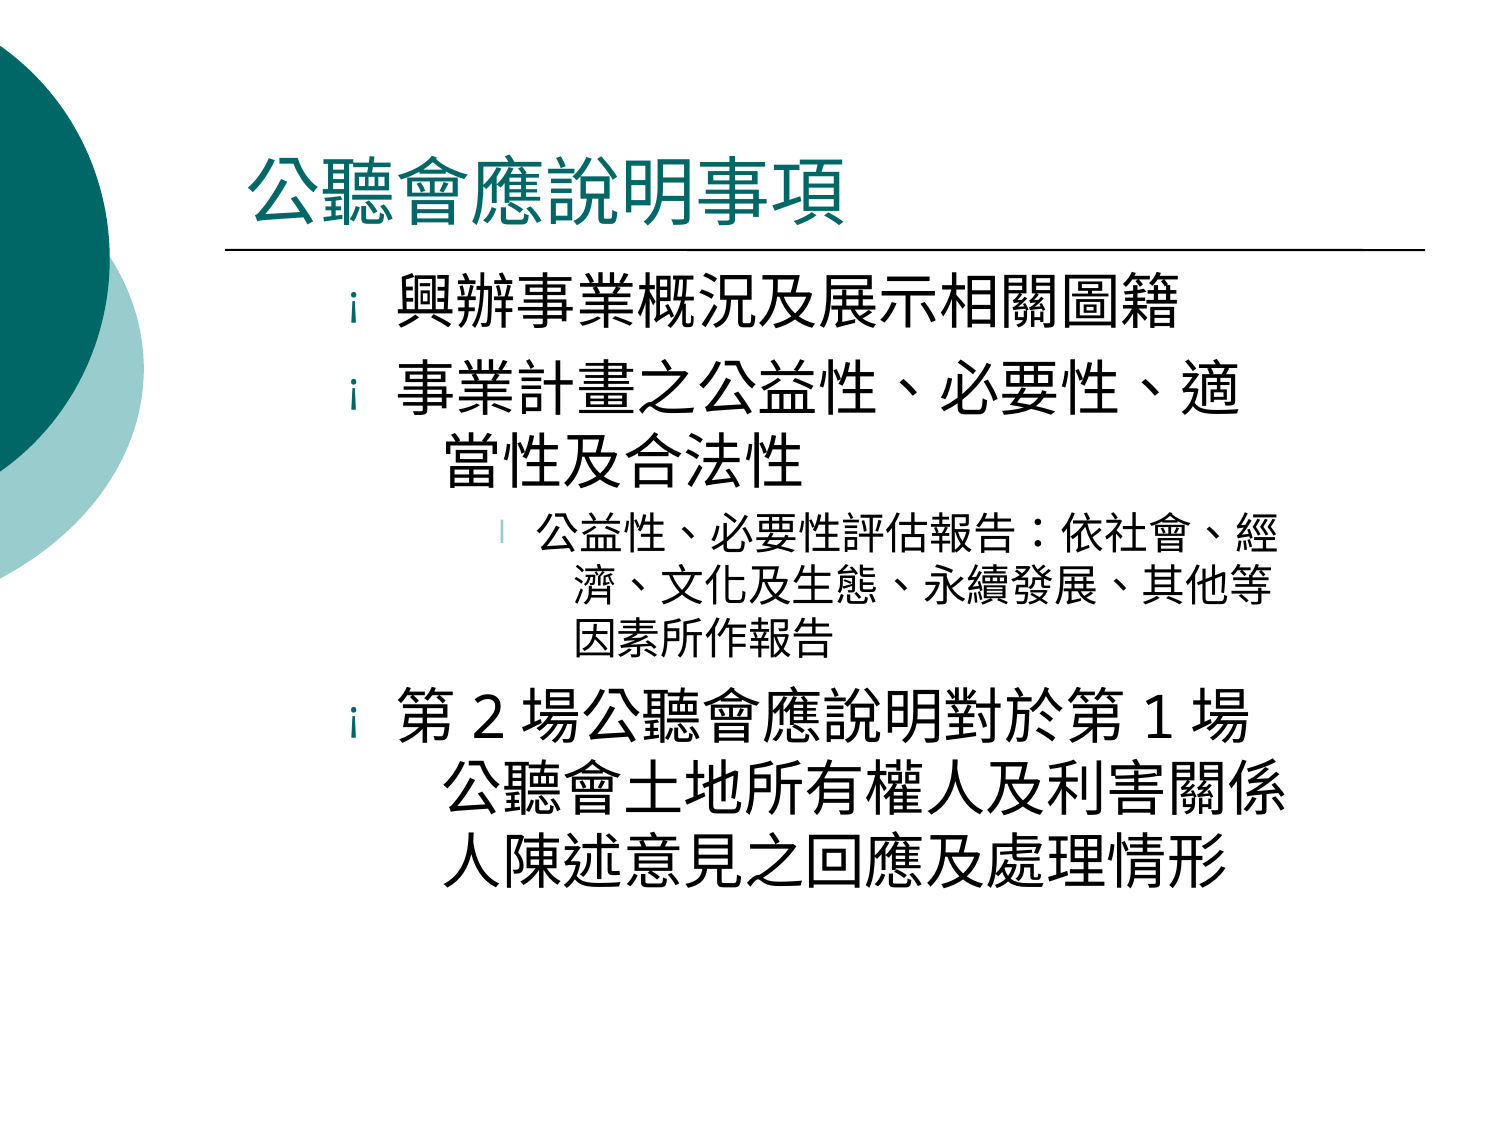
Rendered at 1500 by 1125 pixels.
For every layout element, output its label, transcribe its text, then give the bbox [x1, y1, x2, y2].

title 公聽會應說明事項 [230, 137, 1349, 241]
list 興辦事業概況及展示相關圖籍 事業計畫之公益性、必要性、適當性及合法性 公益性、必要性評估報告：依社會、經濟、文化及生態、永續發展、其他等因素所作報告 第2場公聽會應說明對於第1場公聽會土地所有權人及利害關係人陳述意見之回應及處理情形 [183, 255, 1306, 1065]
